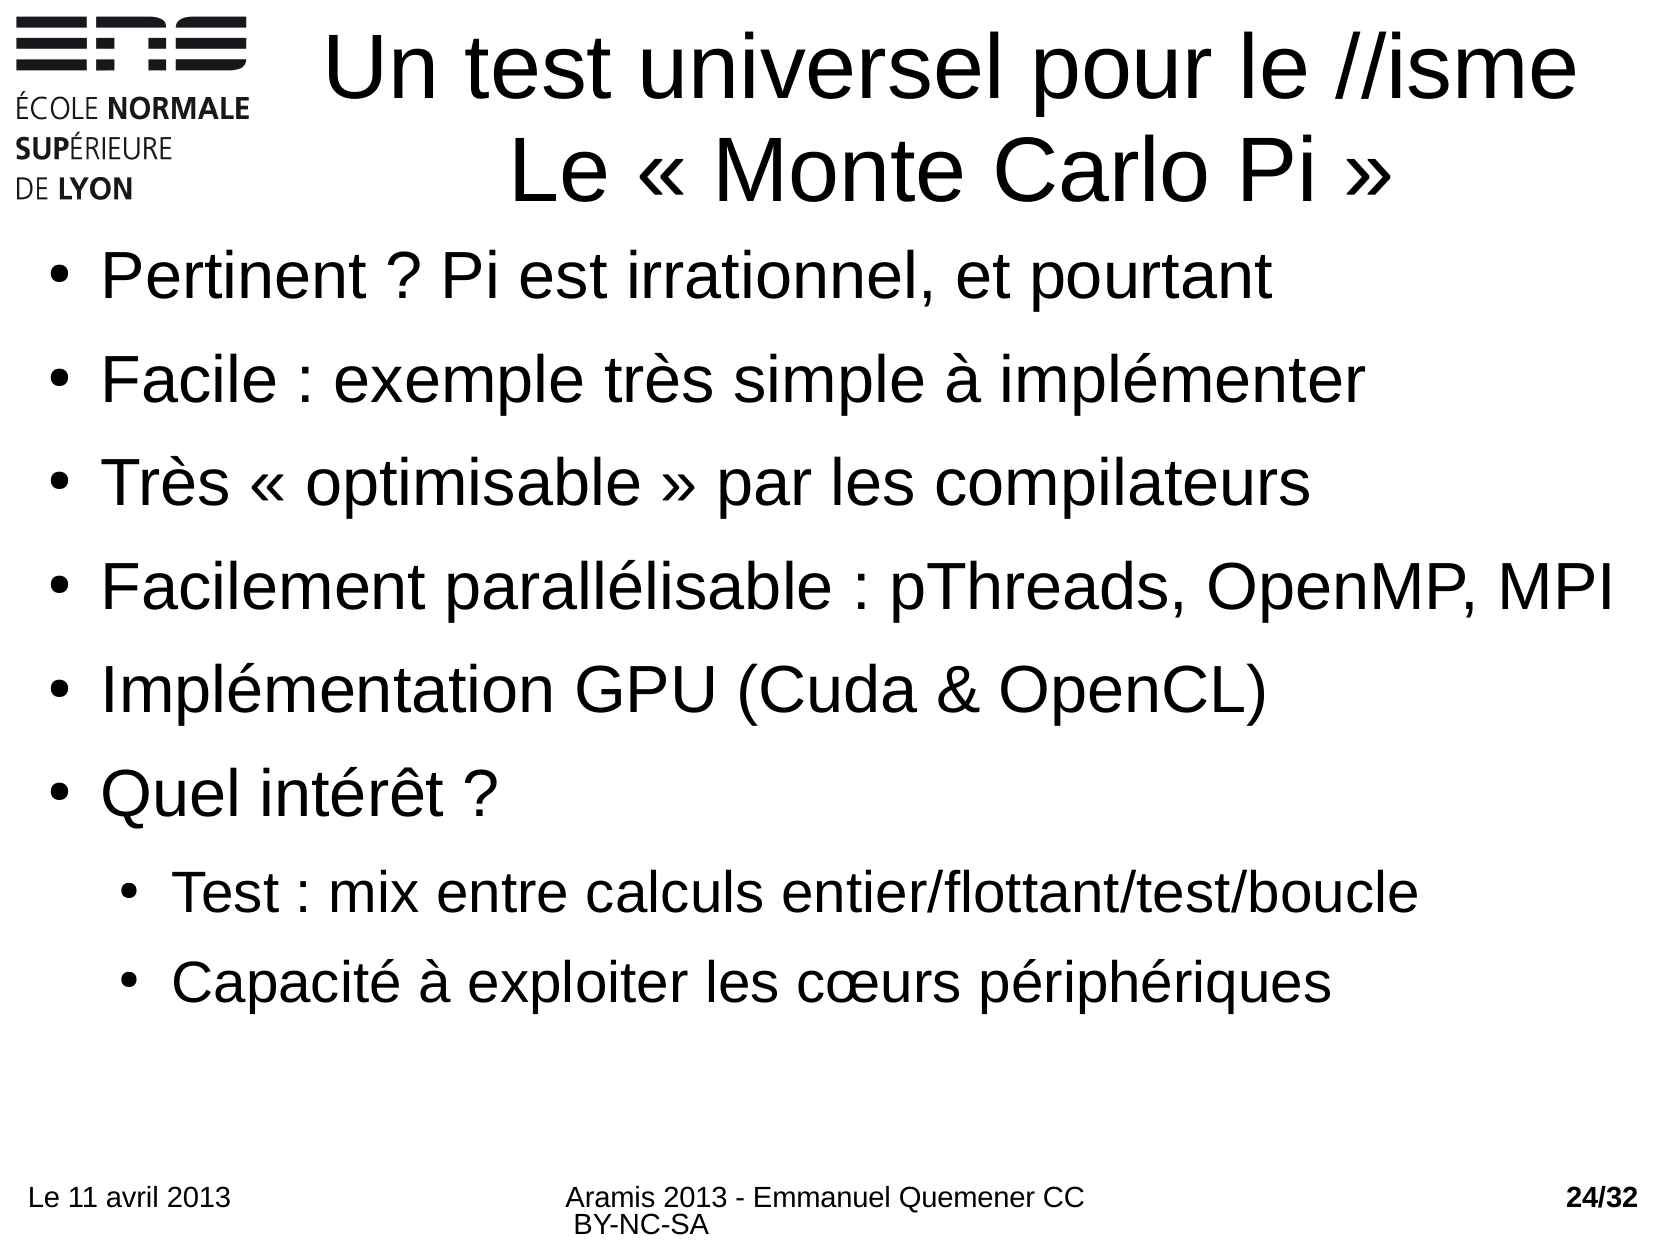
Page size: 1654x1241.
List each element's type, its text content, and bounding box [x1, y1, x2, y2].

list Pertinent ? Pi est irrationnel, et pourtant Facile : exemple très simple à implémenter Très « optimisable » par les compilateurs Facilement parallélisable : pThreads, OpenMP, MPI Implémentation GPU (Cuda & OpenCL) Quel intérêt ? Test : mix entre calculs entier/flottant/test/boucle Capacité à exploiter les cœurs périphériques [30, 238, 1636, 1171]
title Un test universel pour le //isme Le « Monte Carlo Pi » [250, 0, 1654, 237]
picture [0, 0, 250, 237]
